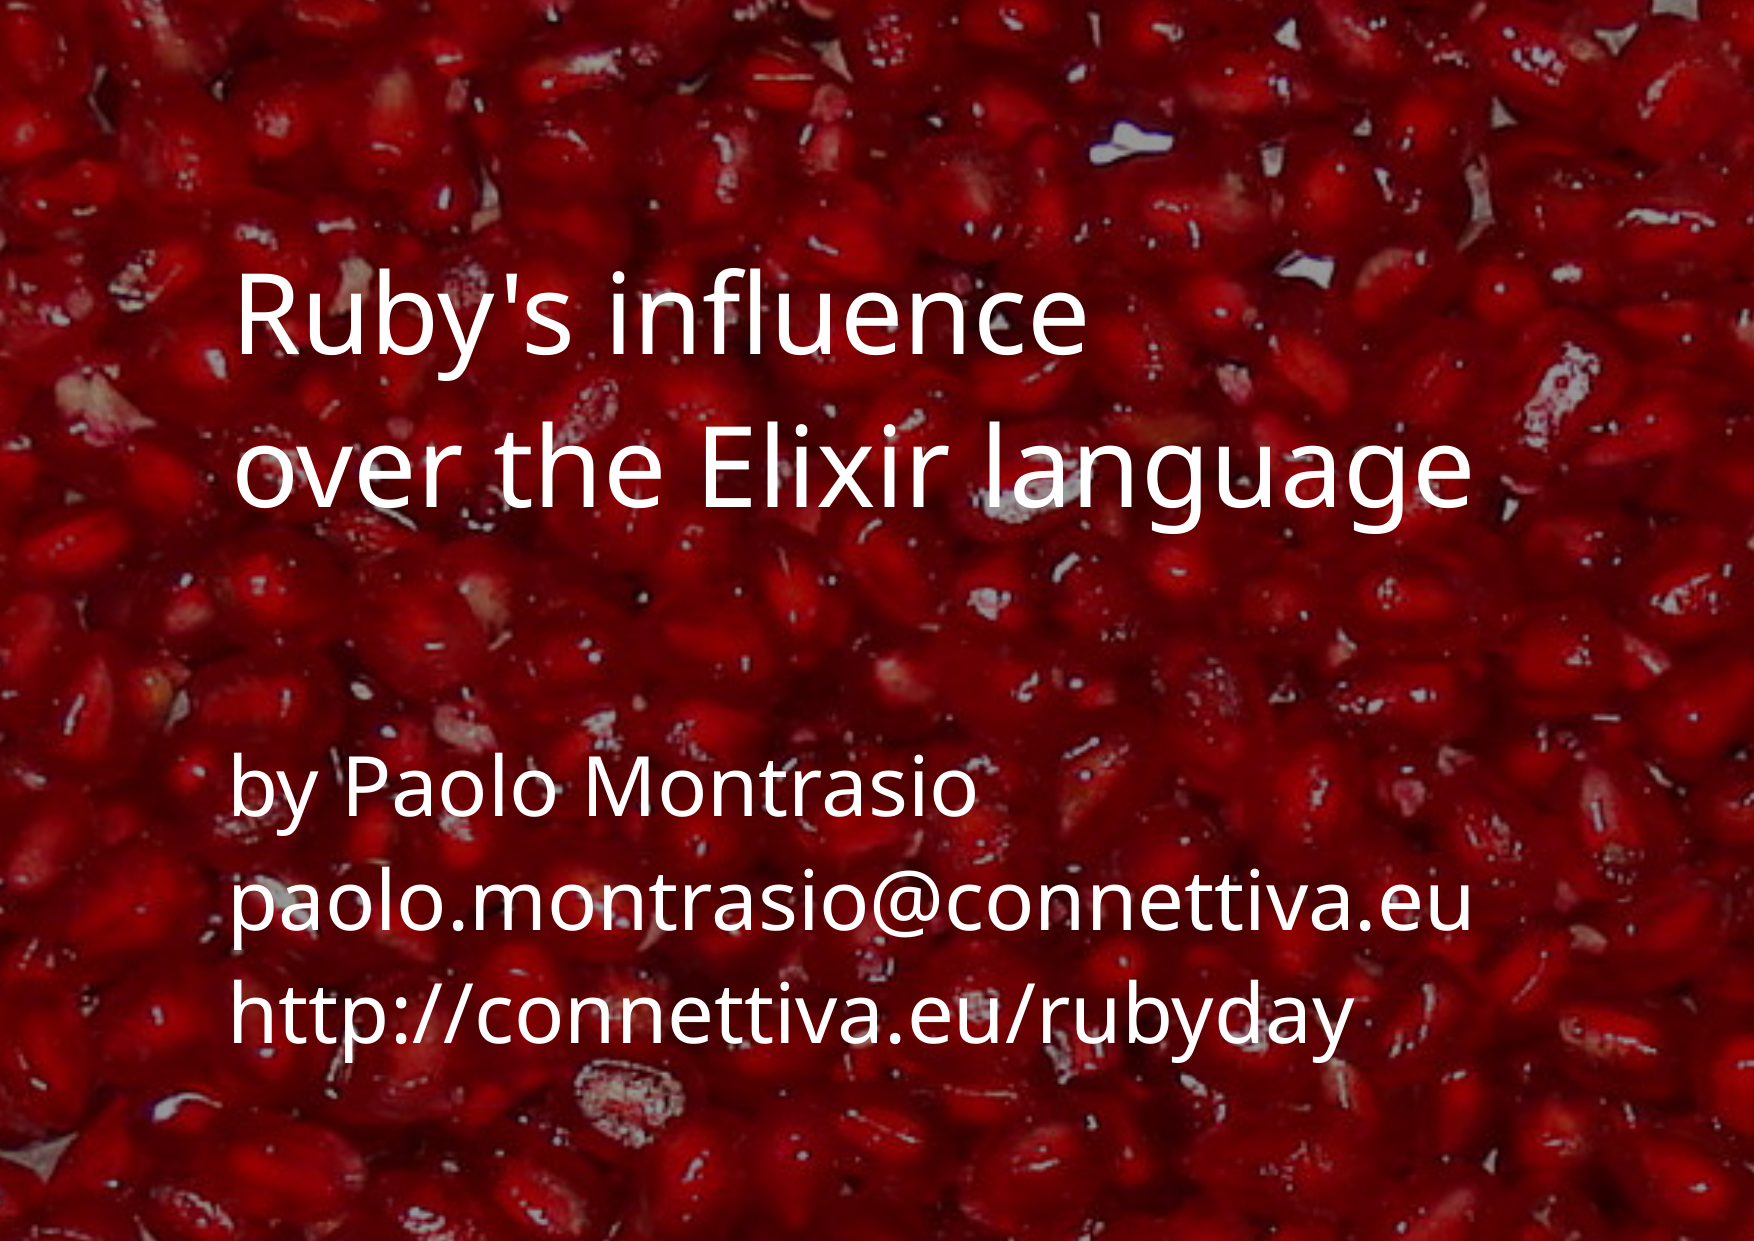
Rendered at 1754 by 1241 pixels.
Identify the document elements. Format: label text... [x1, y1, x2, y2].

text_box Ruby's influence over the Elixir language [216, 227, 1597, 541]
text_box by Paolo Montrasio paolo.montrasio@connettiva.eu http://connettiva.eu/rubyday [212, 720, 1585, 1067]
text_box [0, 0, 1754, 1241]
